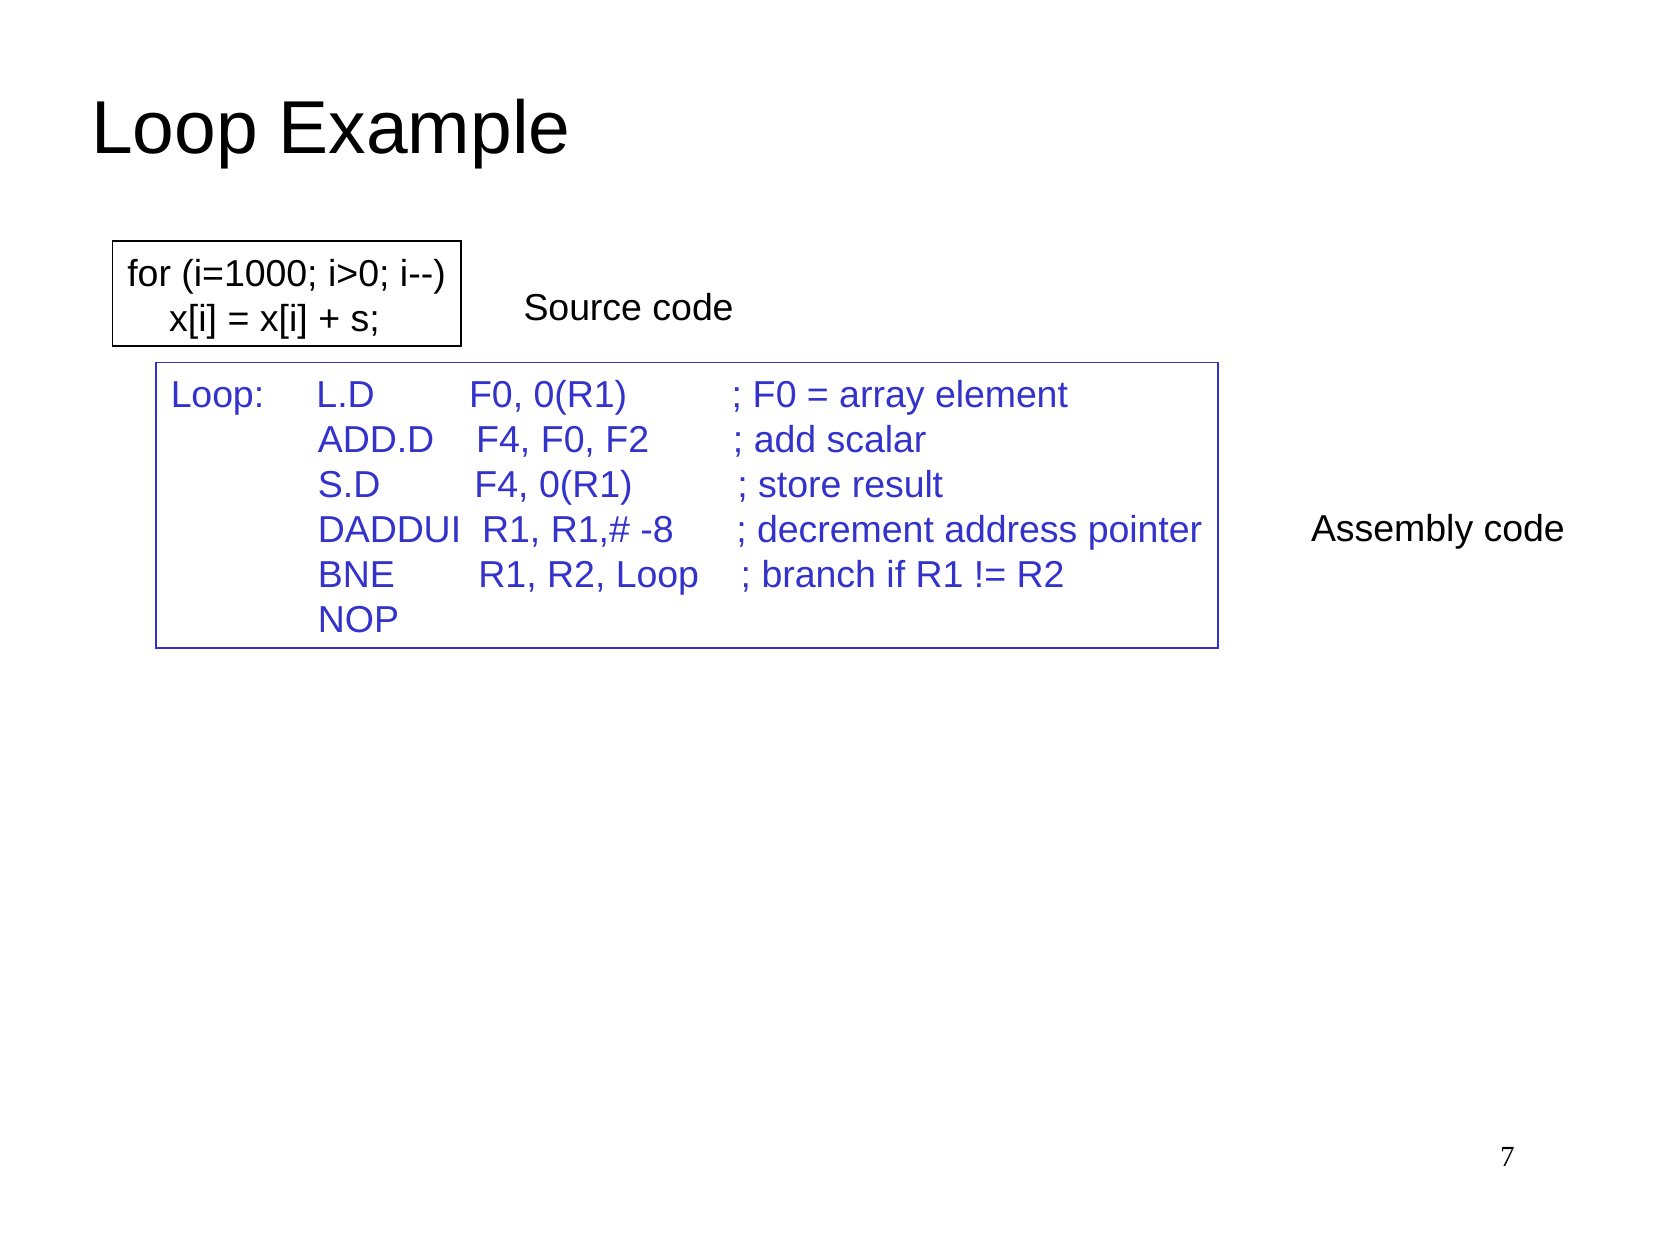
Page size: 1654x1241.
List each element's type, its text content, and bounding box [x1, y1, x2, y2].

text_box for (i=1000; i>0; i--) x[i] = x[i] + s; [112, 240, 461, 347]
text_box Loop Example [76, 71, 586, 177]
text_box <number> [1184, 1129, 1530, 1213]
text_box Loop: L.D F0, 0(R1) ; F0 = array element ADD.D F4, F0, F2 ; add scalar S.D F4, 0(R1) ; store result DADDUI R1, R1,# -8 ; decrement address pointer BNE R1, R2, Loop ; branch if R1 != R2 NOP [156, 362, 1218, 648]
text_box Source code [508, 275, 749, 336]
text_box Assembly code [1296, 496, 1580, 557]
